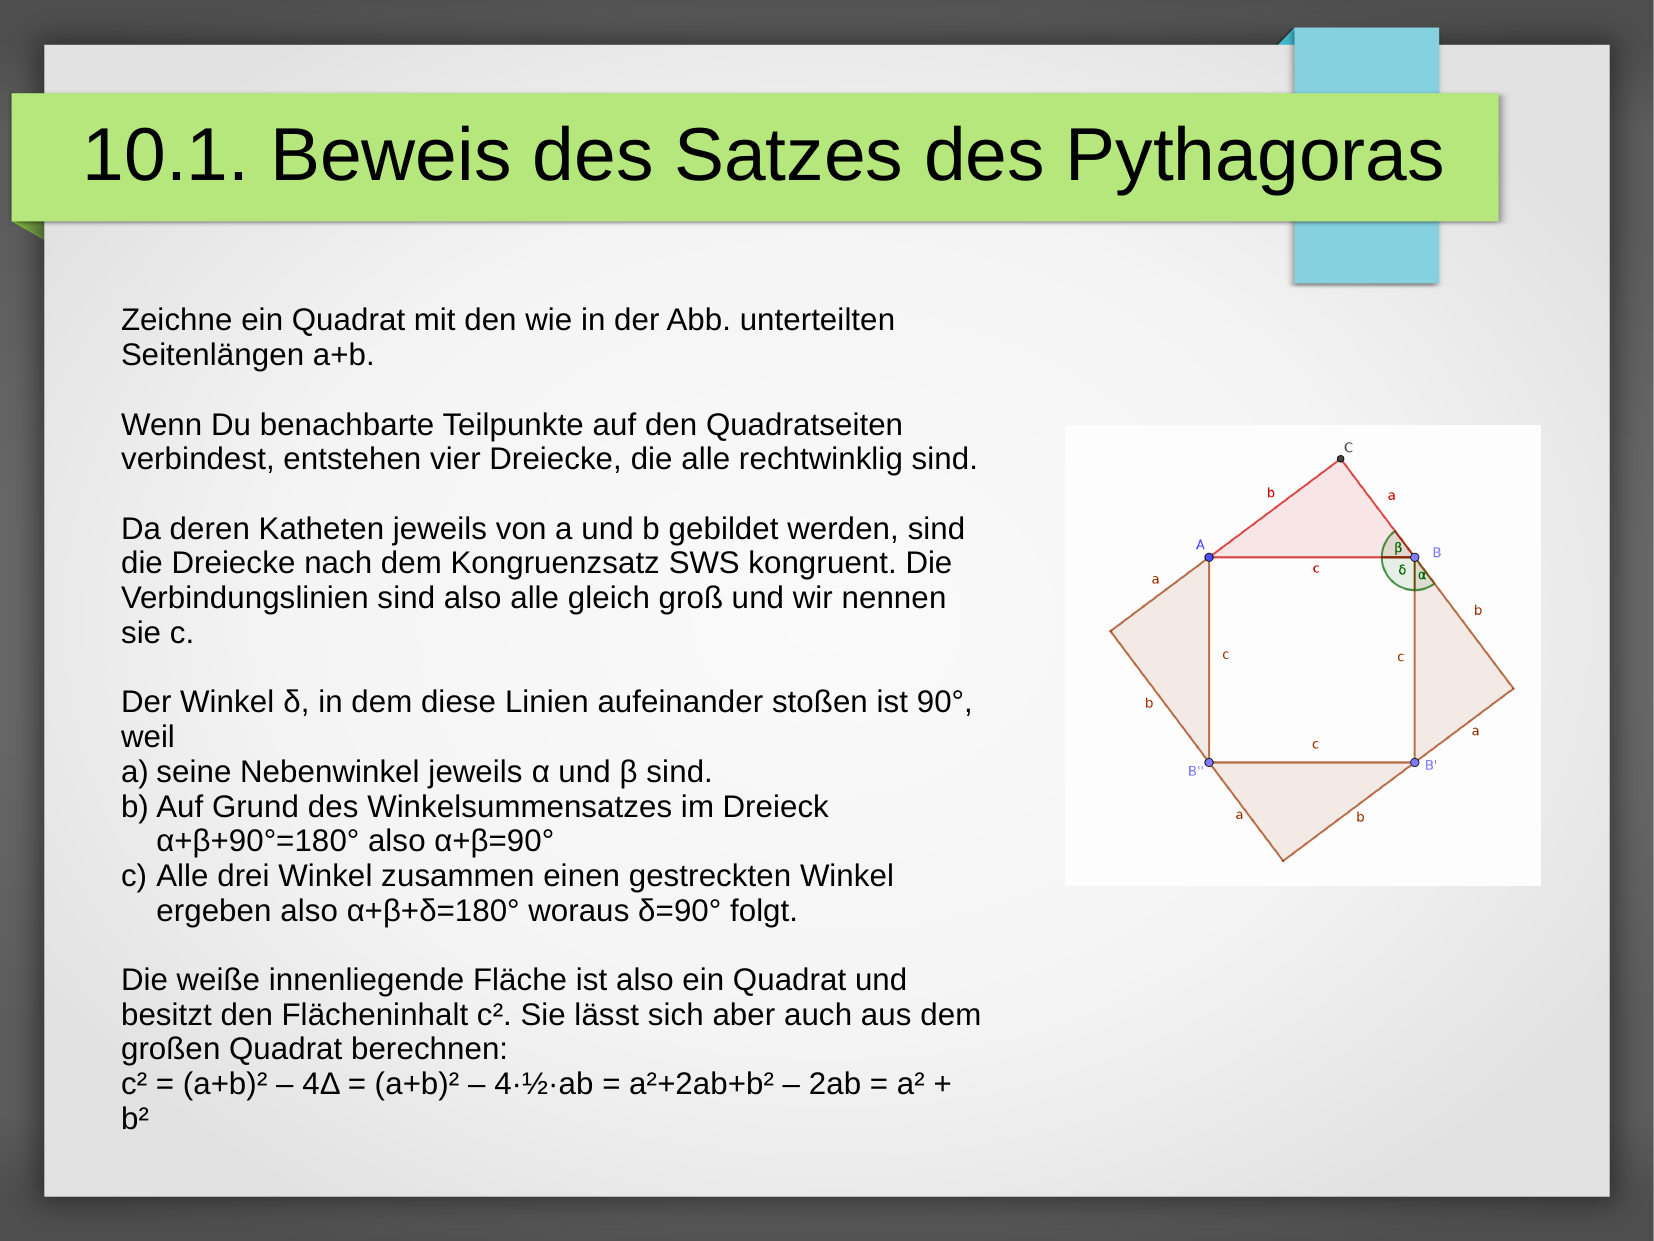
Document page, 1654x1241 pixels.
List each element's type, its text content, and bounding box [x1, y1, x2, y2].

picture [0, 0, 1654, 1241]
text_box Zeichne ein Quadrat mit den wie in der Abb. unterteilten Seitenlängen a+b. Wenn Du benachbarte Teilpunkte auf den Quadratseiten verbindest, entstehen vier Dreiecke, die alle rechtwinklig sind. Da deren Katheten jeweils von a und b gebildet werden, sind die Dreiecke nach dem Kongruenzsatz SWS kongruent. Die Verbindungslinien sind also alle gleich groß und wir nennen sie c. Der Winkel δ, in dem diese Linien aufeinander stoßen ist 90°, weil seine Nebenwinkel jeweils α und β sind. Auf Grund des Winkelsummensatzes im Dreieck α+β+90°=180° also α+β=90° Alle drei Winkel zusammen einen gestreckten Winkel ergeben also α+β+δ=180° woraus δ=90° folgt. Die weiße innenliegende Fläche ist also ein Quadrat und besitzt den Flächeninhalt c². Sie lässt sich aber auch aus dem großen Quadrat berechnen: c² = (a+b)² – 4Δ = (a+b)² – 4·½·ab = a²+2ab+b² – 2ab = a² + b² [106, 295, 1004, 1146]
title 10.1. Beweis des Satzes des Pythagoras [82, 70, 1501, 239]
